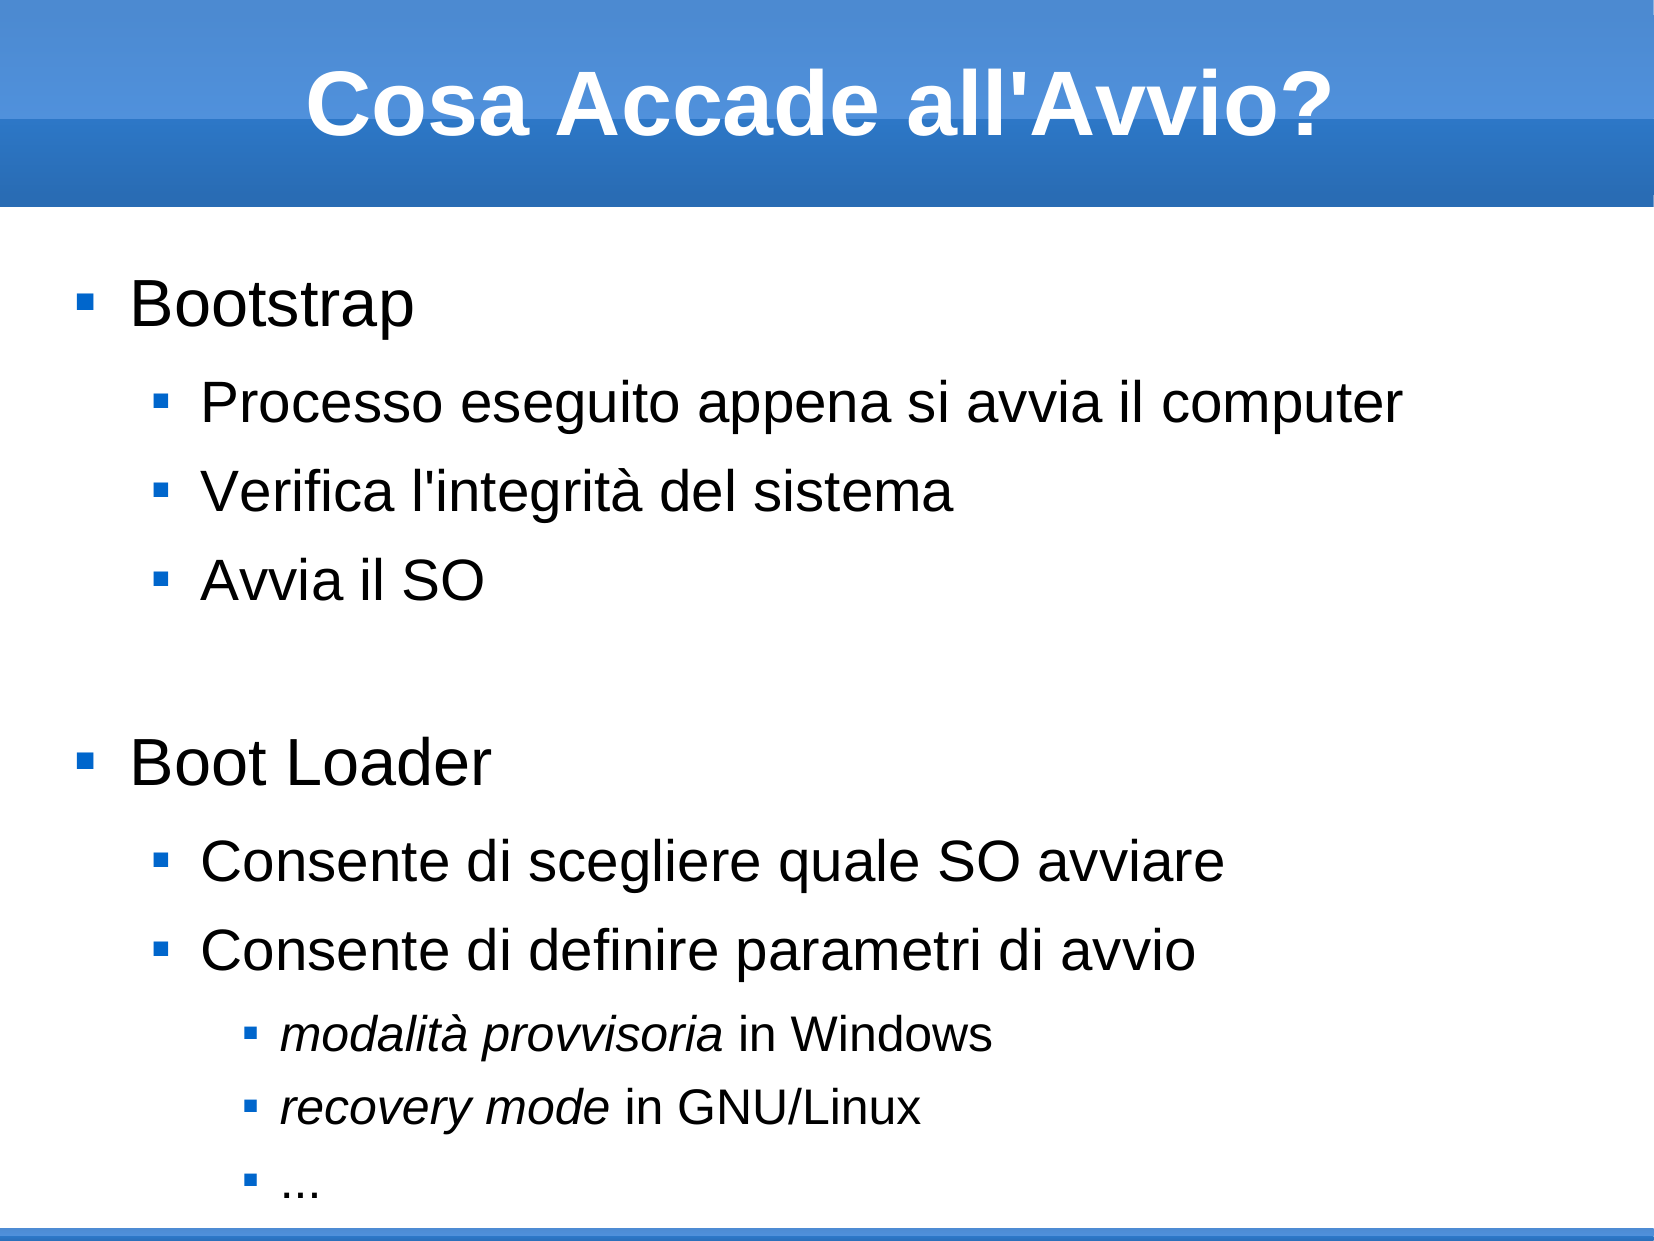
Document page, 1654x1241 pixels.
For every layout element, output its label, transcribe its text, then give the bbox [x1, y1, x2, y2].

list Bootstrap Processo eseguito appena si avvia il computer Verifica l'integrità del sistema Avvia il SO Boot Loader Consente di scegliere quale SO avviare Consente di definire parametri di avvio modalità provvisoria in Windows recovery mode in GNU/Linux ... [59, 265, 1595, 1212]
title Cosa Accade all'Avvio? [76, 0, 1565, 208]
